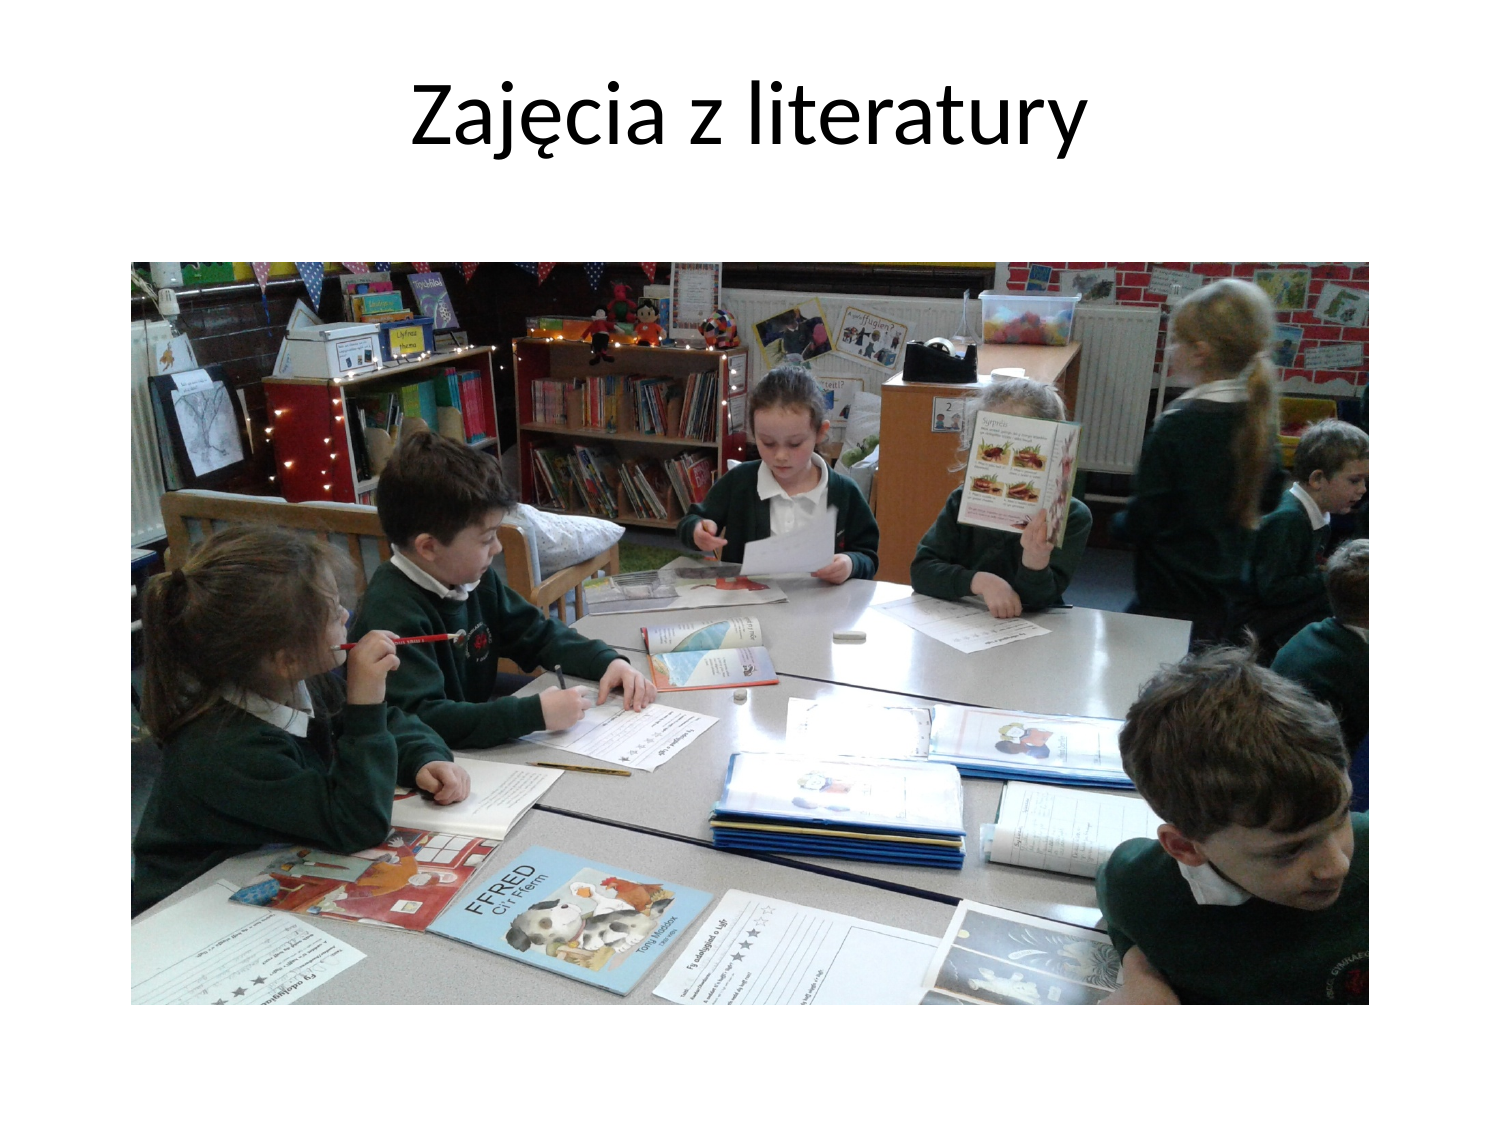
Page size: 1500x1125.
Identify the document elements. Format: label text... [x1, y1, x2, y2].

title Zajęcia z literatury [75, 45, 1425, 233]
picture [131, 262, 1369, 1005]
